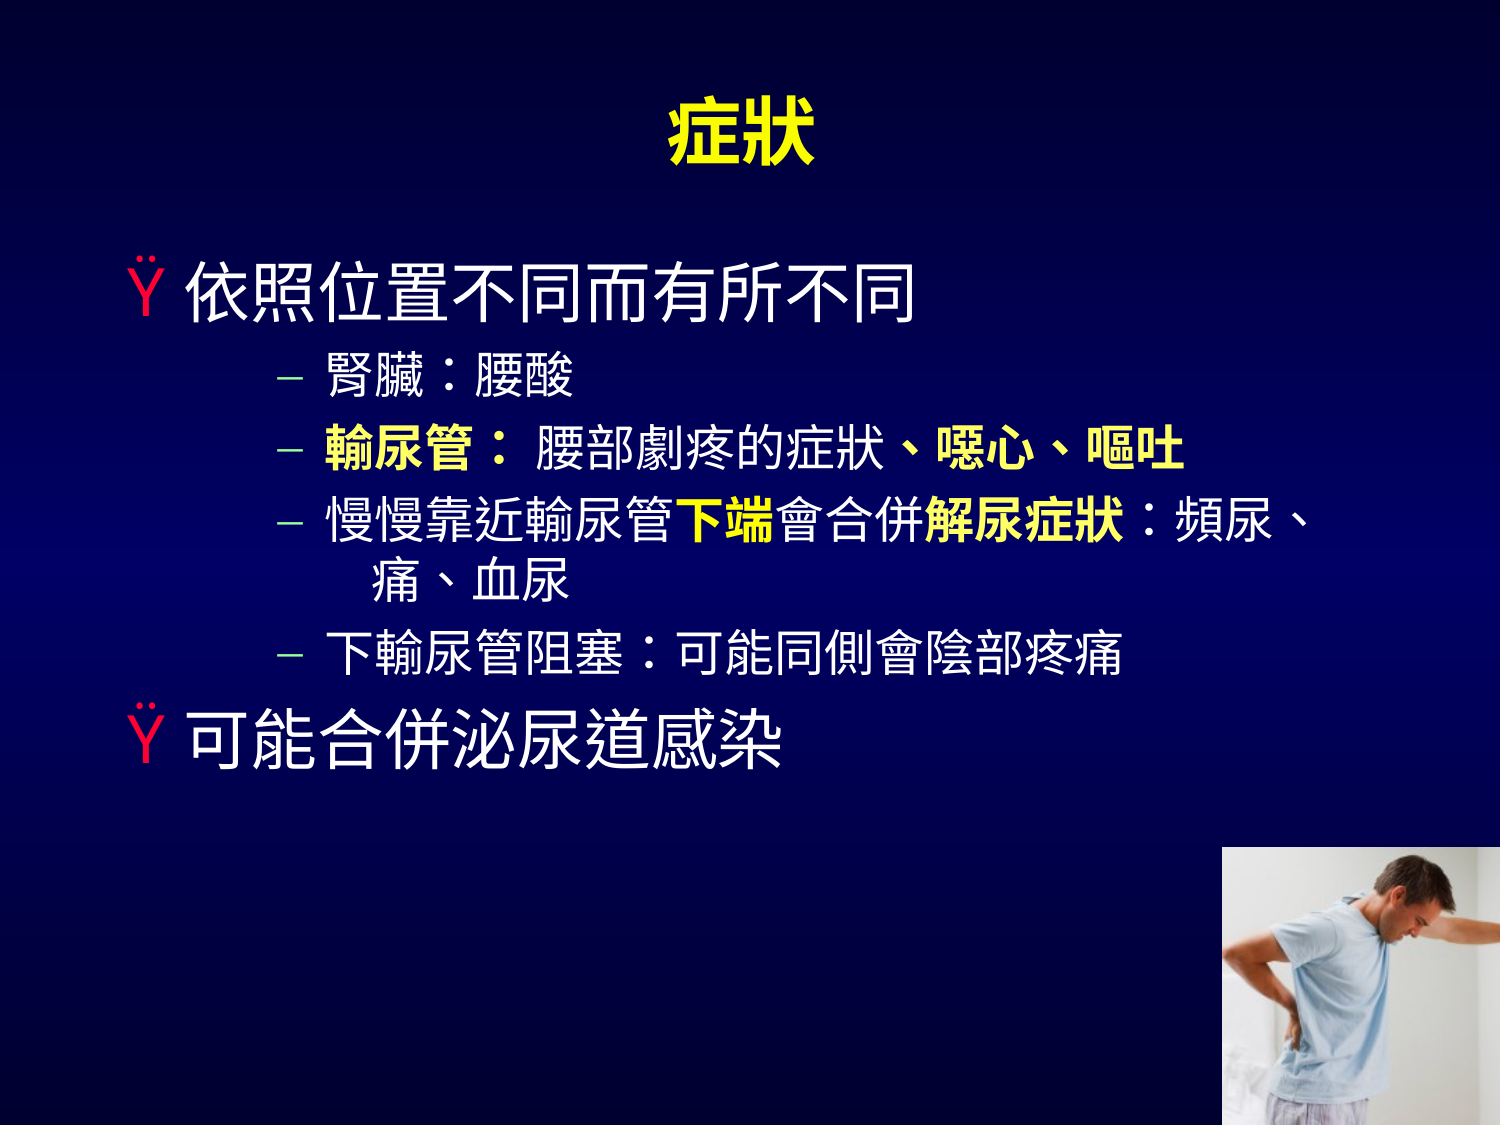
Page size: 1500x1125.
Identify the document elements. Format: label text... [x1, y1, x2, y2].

list 依照位置不同而有所不同 腎臟：腰酸 輸尿管： 腰部劇疼的症狀、噁心、嘔吐 慢慢靠近輸尿管下端會合併解尿症狀：頻尿、痛、血尿 下輸尿管阻塞：可能同側會陰部疼痛 可能合併泌尿道感染 [112, 243, 1388, 1044]
title 症狀 [112, 62, 1388, 197]
picture [1222, 847, 1500, 1125]
